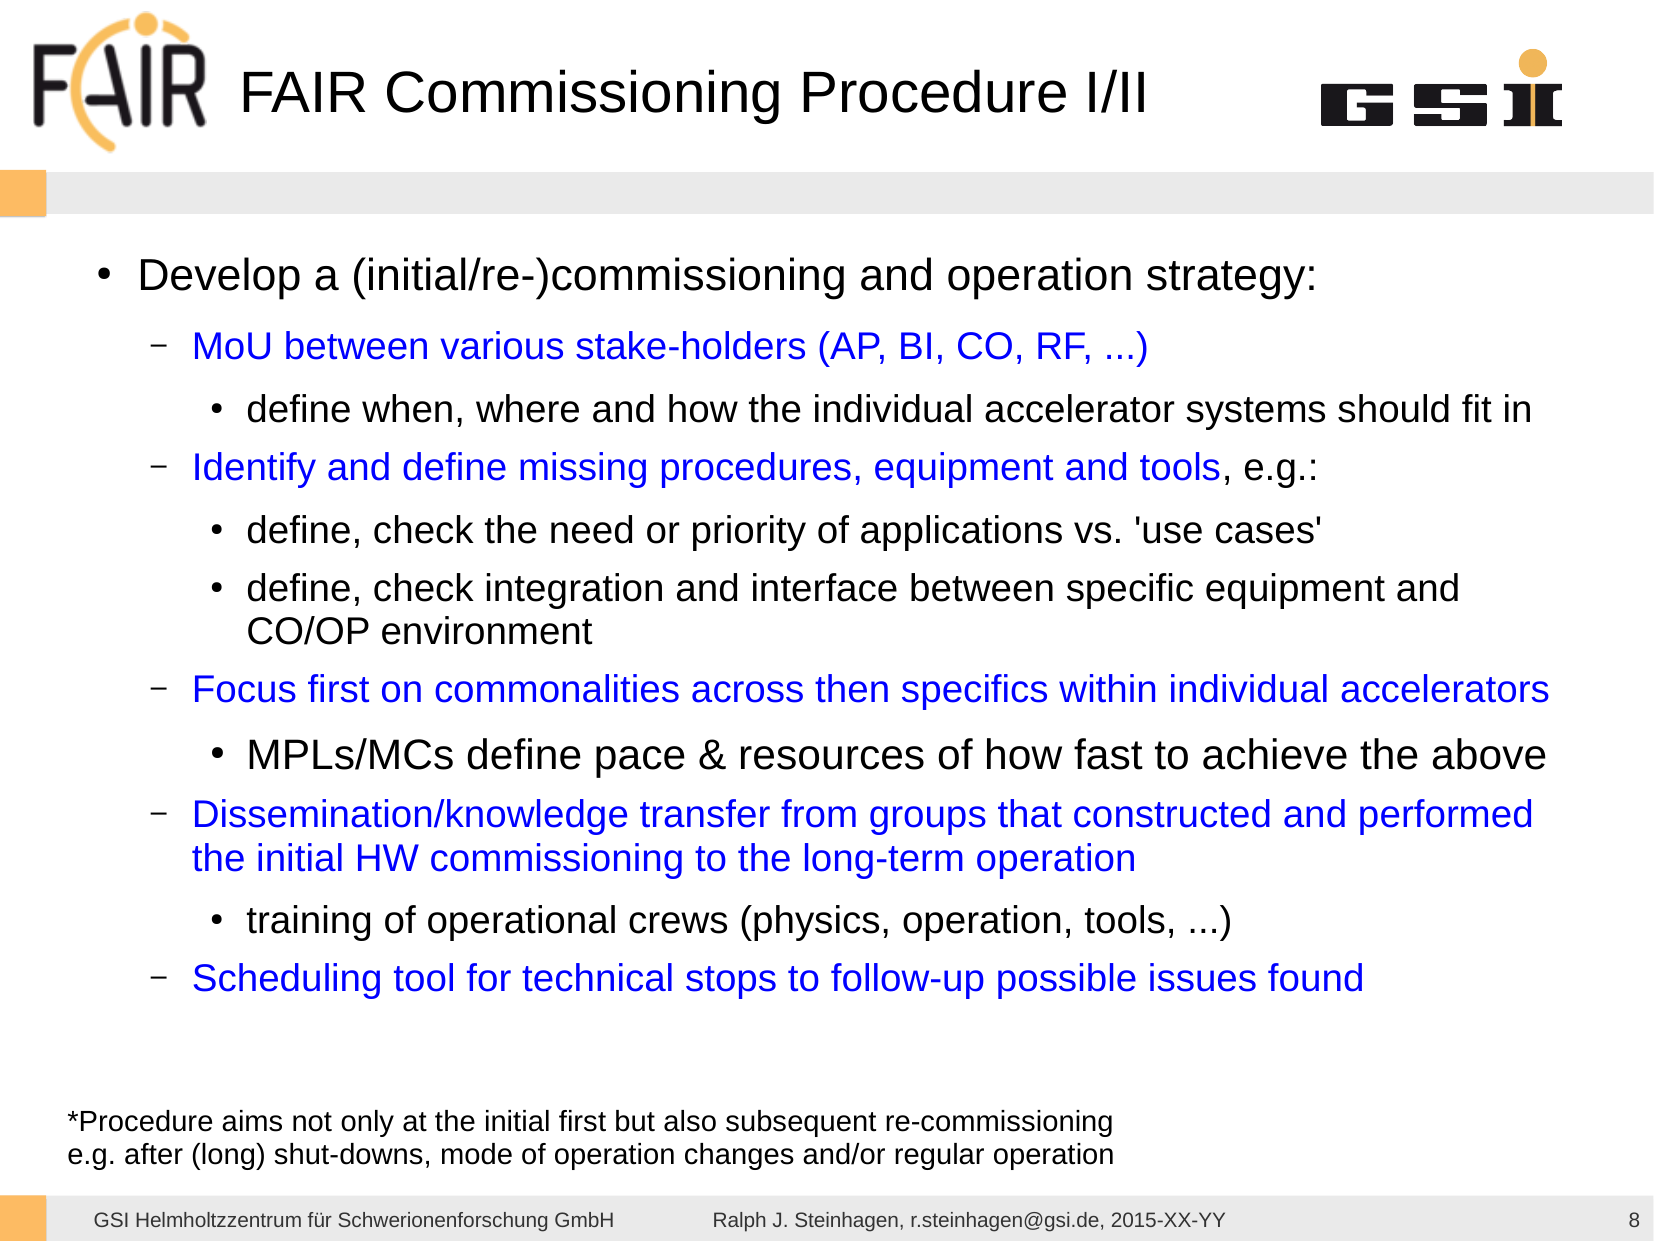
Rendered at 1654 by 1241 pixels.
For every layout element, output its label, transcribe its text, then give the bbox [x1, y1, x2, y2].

picture [1319, 46, 1564, 129]
text_box *Procedure aims not only at the initial first but also subsequent re-commissioning e.g. after (long) shut-downs, mode of operation changes and/or regular operation [67, 1105, 1140, 1190]
title FAIR Commissioning Procedure I/II [239, 23, 1301, 162]
list Develop a (initial/re-)commissioning and operation strategy: MoU between various stake-holders (AP, BI, CO, RF, ...) define when, where and how the individual accelerator systems should fit in Identify and define missing procedures, equipment and tools, e.g.: define, check the need or priority of applications vs. 'use cases' define, check integration and interface between specific equipment and CO/OP environment Focus first on commonalities across then specifics within individual accelerators MPLs/MCs define pace & resources of how fast to achieve the above Dissemination/knowledge transfer from groups that constructed and performed the initial HW commissioning to the long-term operation training of operational crews (physics, operation, tools, ...) Scheduling tool for technical stops to follow-up possible issues found [82, 249, 1571, 1059]
picture [33, 10, 207, 155]
